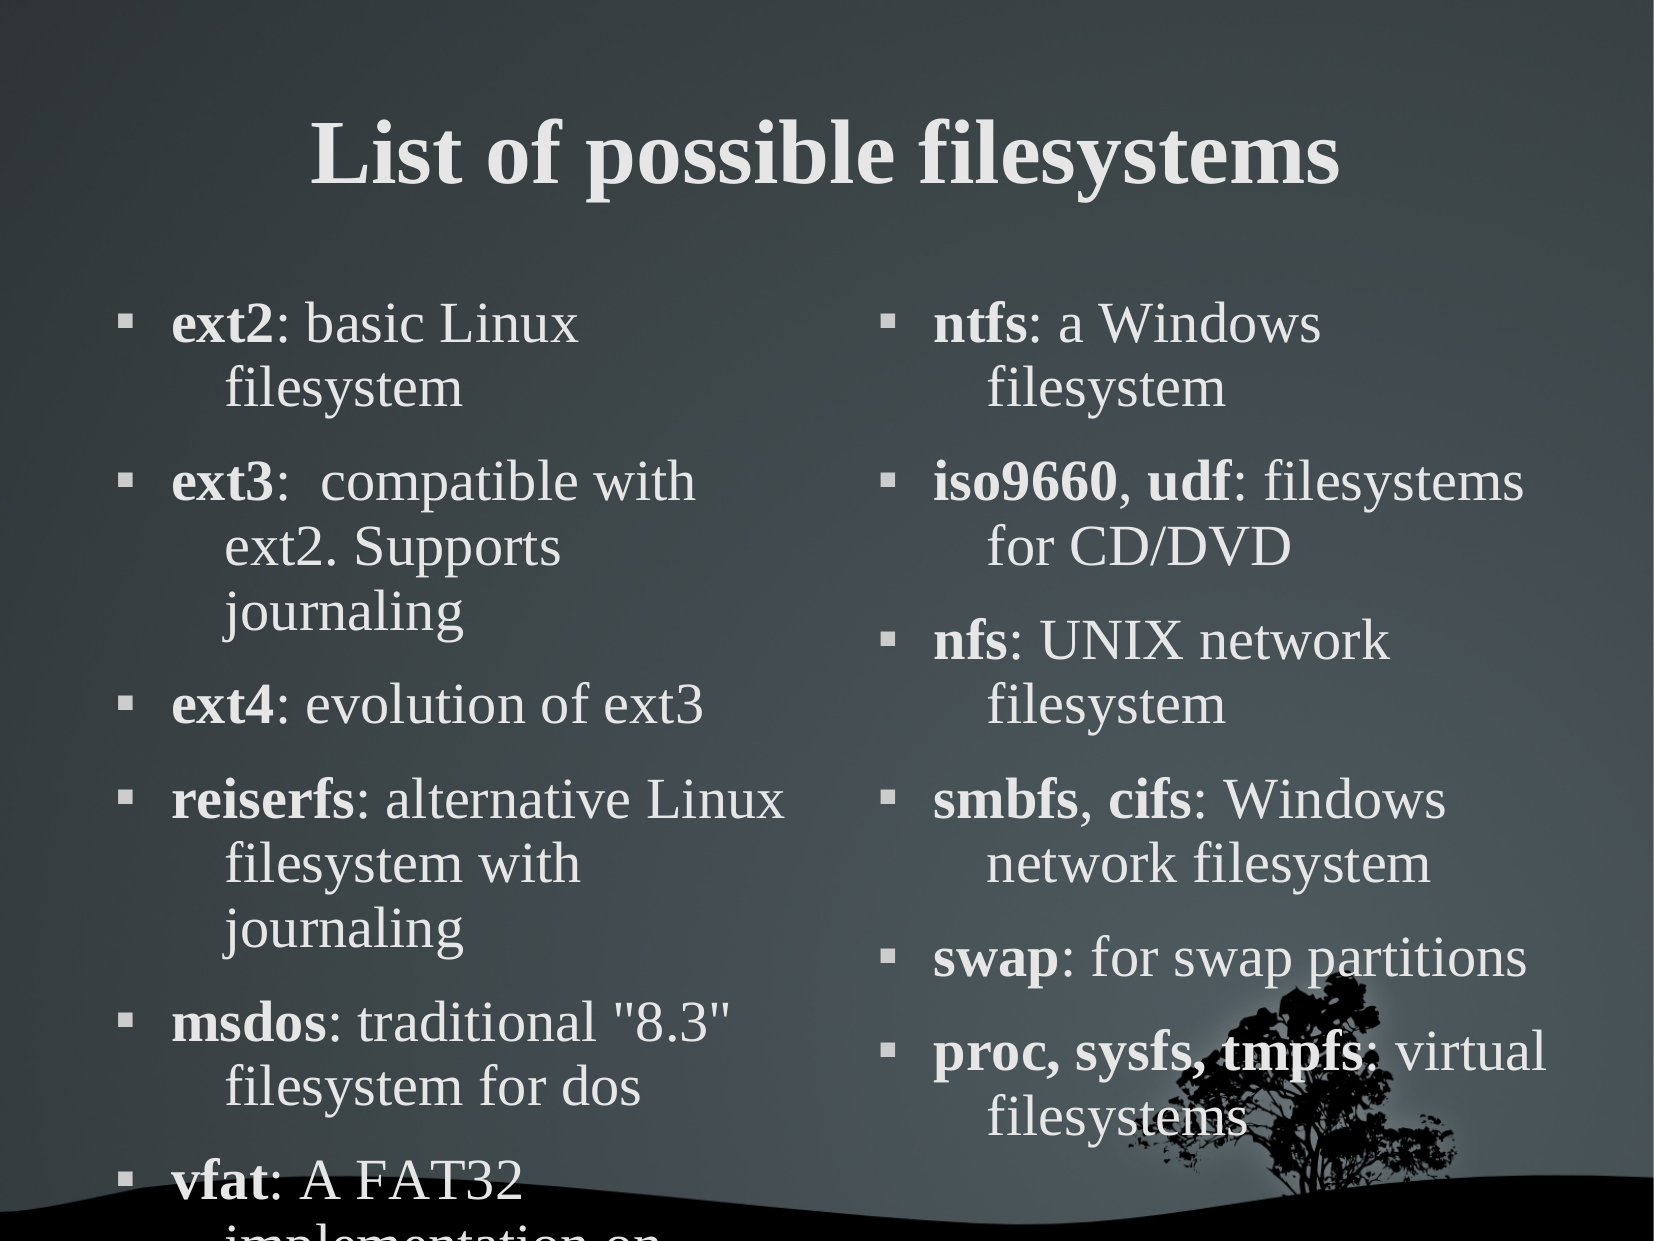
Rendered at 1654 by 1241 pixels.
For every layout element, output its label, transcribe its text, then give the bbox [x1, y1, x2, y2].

title List of possible filesystems [82, 49, 1571, 257]
list ext2: basic Linux filesystem ext3: compatible with ext2. Supports journaling ext4: evolution of ext3 reiserfs: alternative Linux filesystem with journaling msdos: traditional "8.3" filesystem for dos vfat: A FAT32 implementation on Linux [82, 290, 809, 1181]
picture [0, 0, 1654, 1241]
list ntfs: a Windows filesystem iso9660, udf: filesystems for CD/DVD nfs: UNIX network filesystem smbfs, cifs: Windows network filesystem swap: for swap partitions proc, sysfs, tmpfs: virtual filesystems [845, 290, 1572, 1132]
